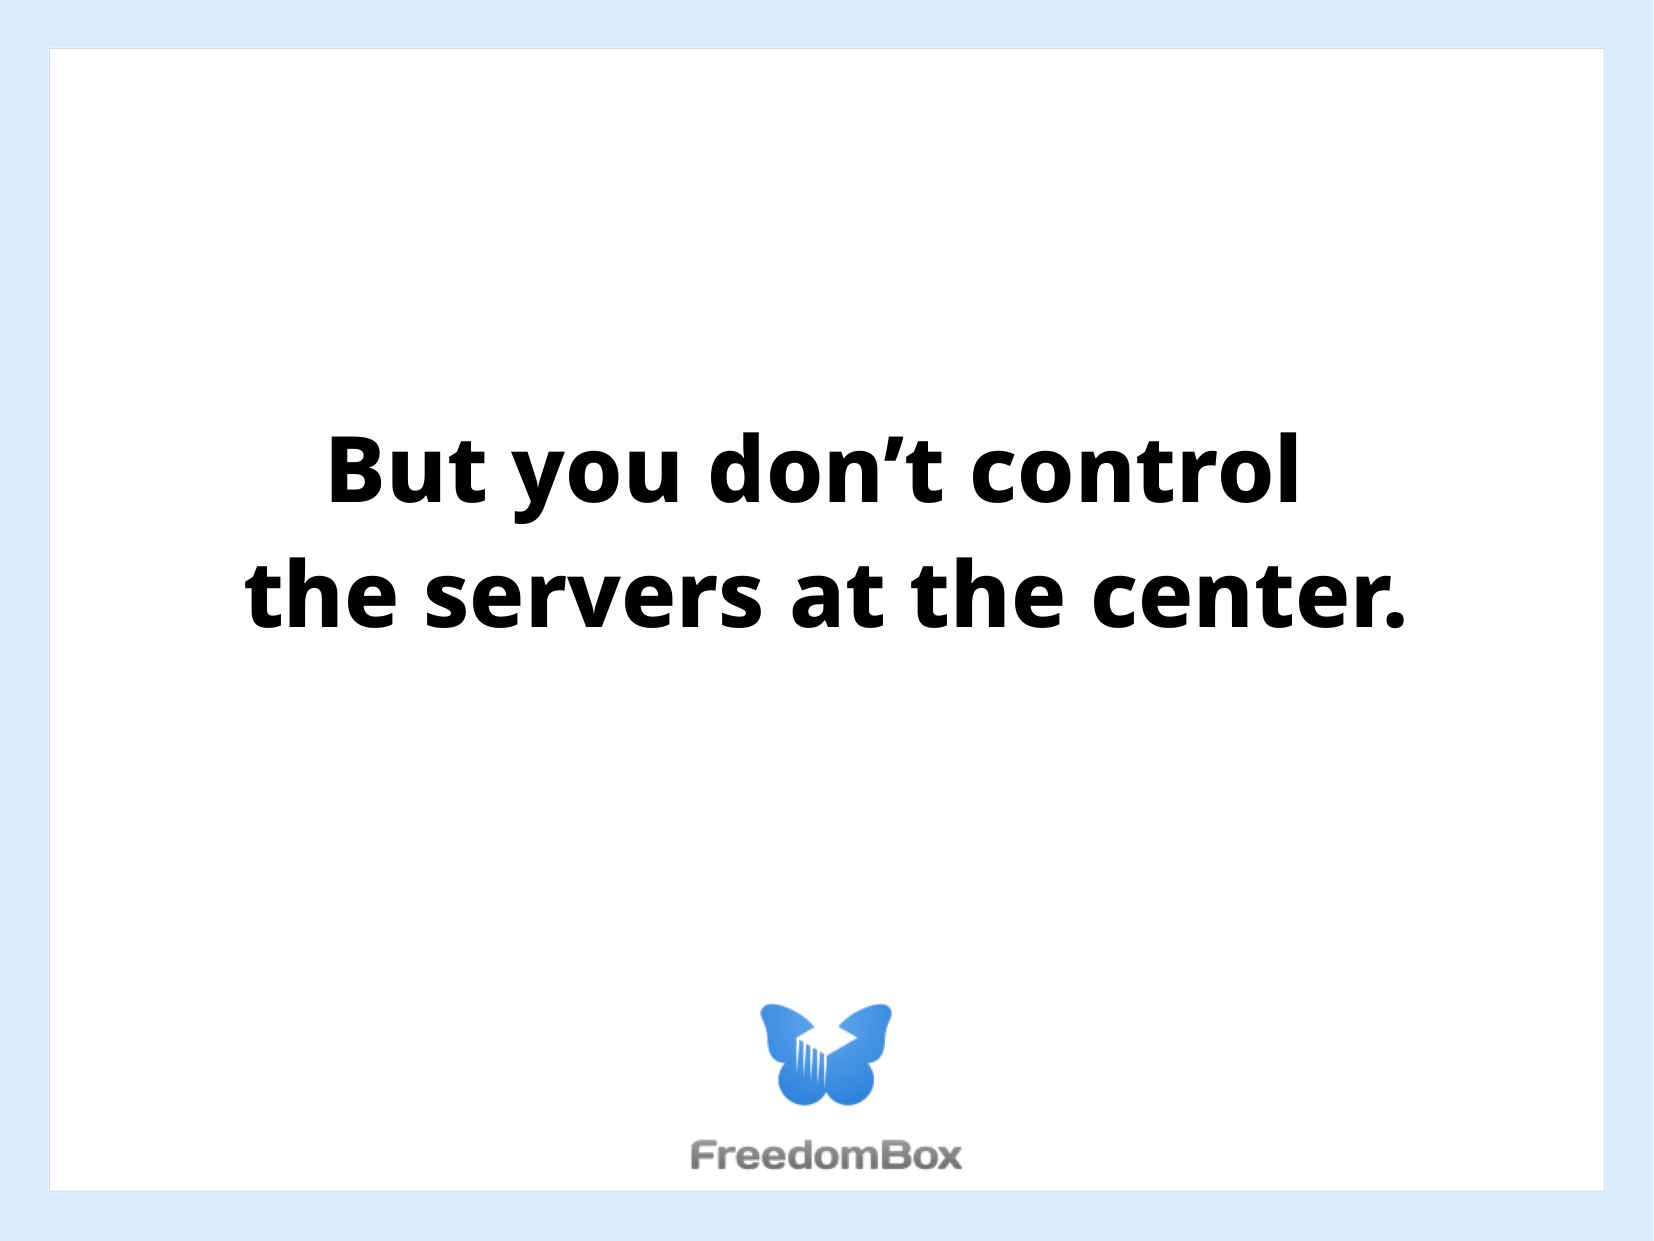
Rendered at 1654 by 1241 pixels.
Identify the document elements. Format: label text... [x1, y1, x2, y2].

subtitle But you don’t control the servers at the center. [82, 49, 1571, 1010]
picture [0, 0, 1654, 1241]
